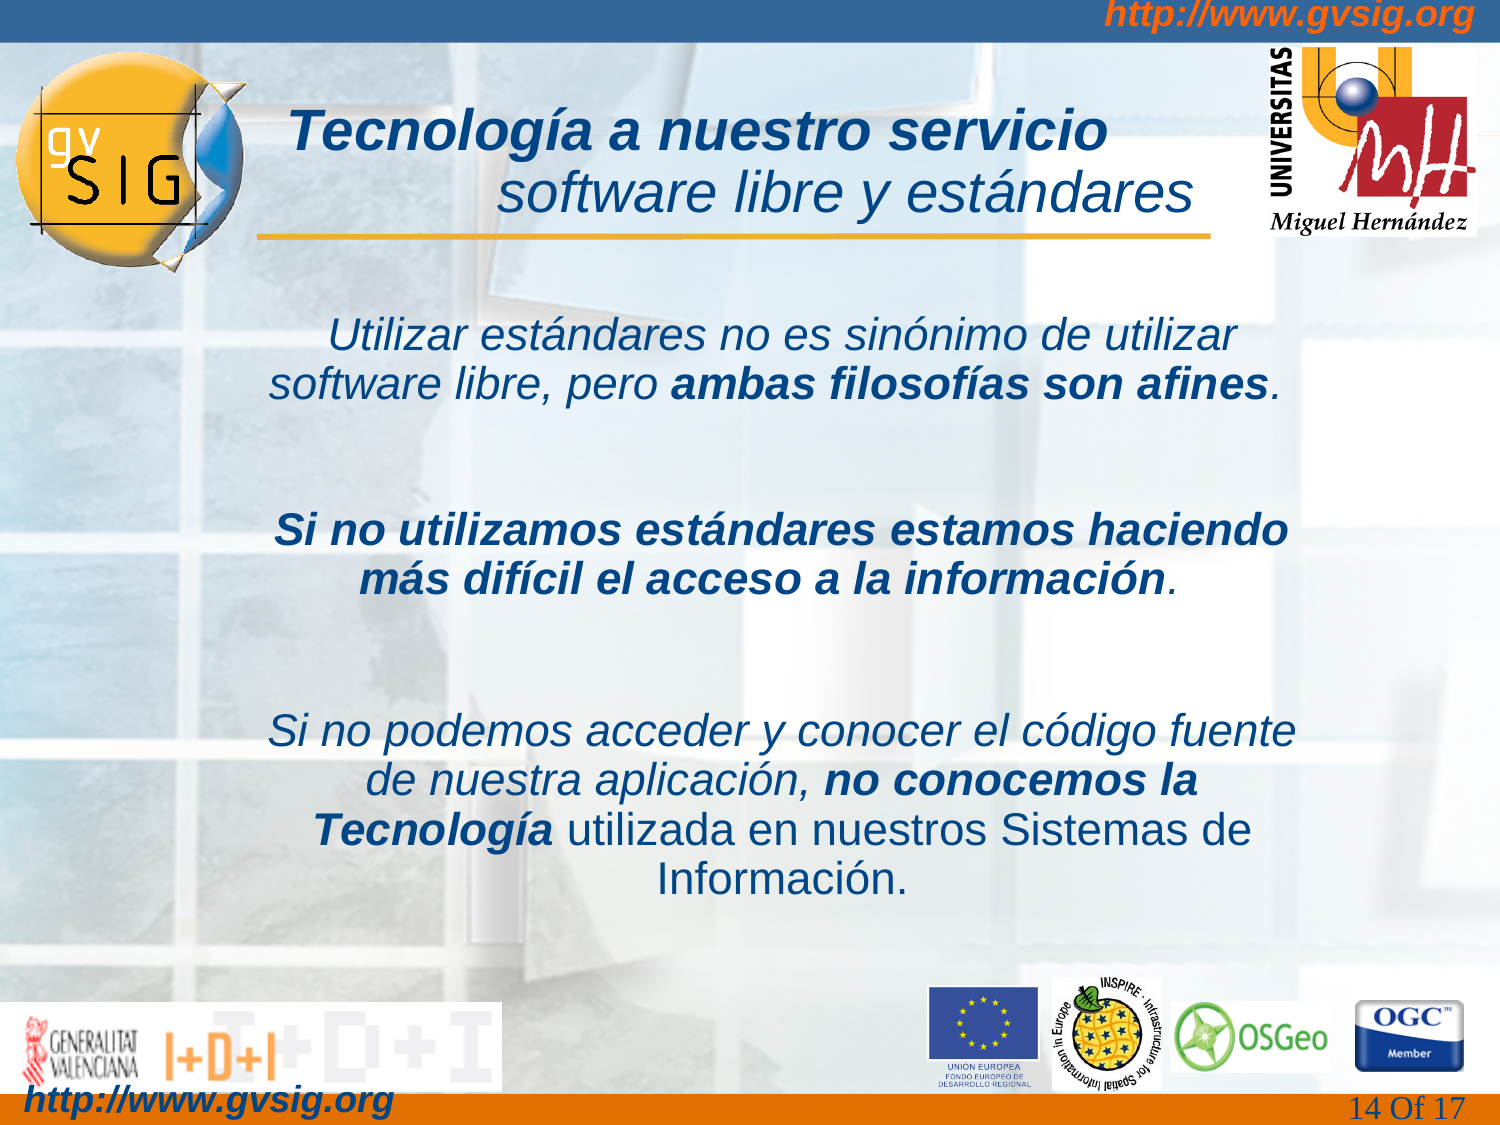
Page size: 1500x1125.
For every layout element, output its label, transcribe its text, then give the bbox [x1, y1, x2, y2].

picture [927, 985, 1040, 1087]
picture [11, 49, 249, 276]
picture [1355, 1000, 1464, 1072]
text_box Si no utilizamos estándares estamos haciendo más difícil el acceso a la información. [265, 506, 1300, 607]
text_box Tecnología a nuestro servicio software libre y estándares [271, 92, 1211, 236]
text_box Si no podemos acceder y conocer el código fuente de nuestra aplicación, no conocemos la Tecnología utilizada en nuestros Sistemas de Información. [265, 707, 1300, 907]
text_box Utilizar estándares no es sinónimo de utilizar software libre, pero ambas filosofías son afines. [265, 311, 1300, 413]
picture [1171, 1001, 1331, 1073]
picture [0, 1002, 502, 1094]
picture [1269, 47, 1477, 237]
picture [1052, 977, 1162, 1091]
